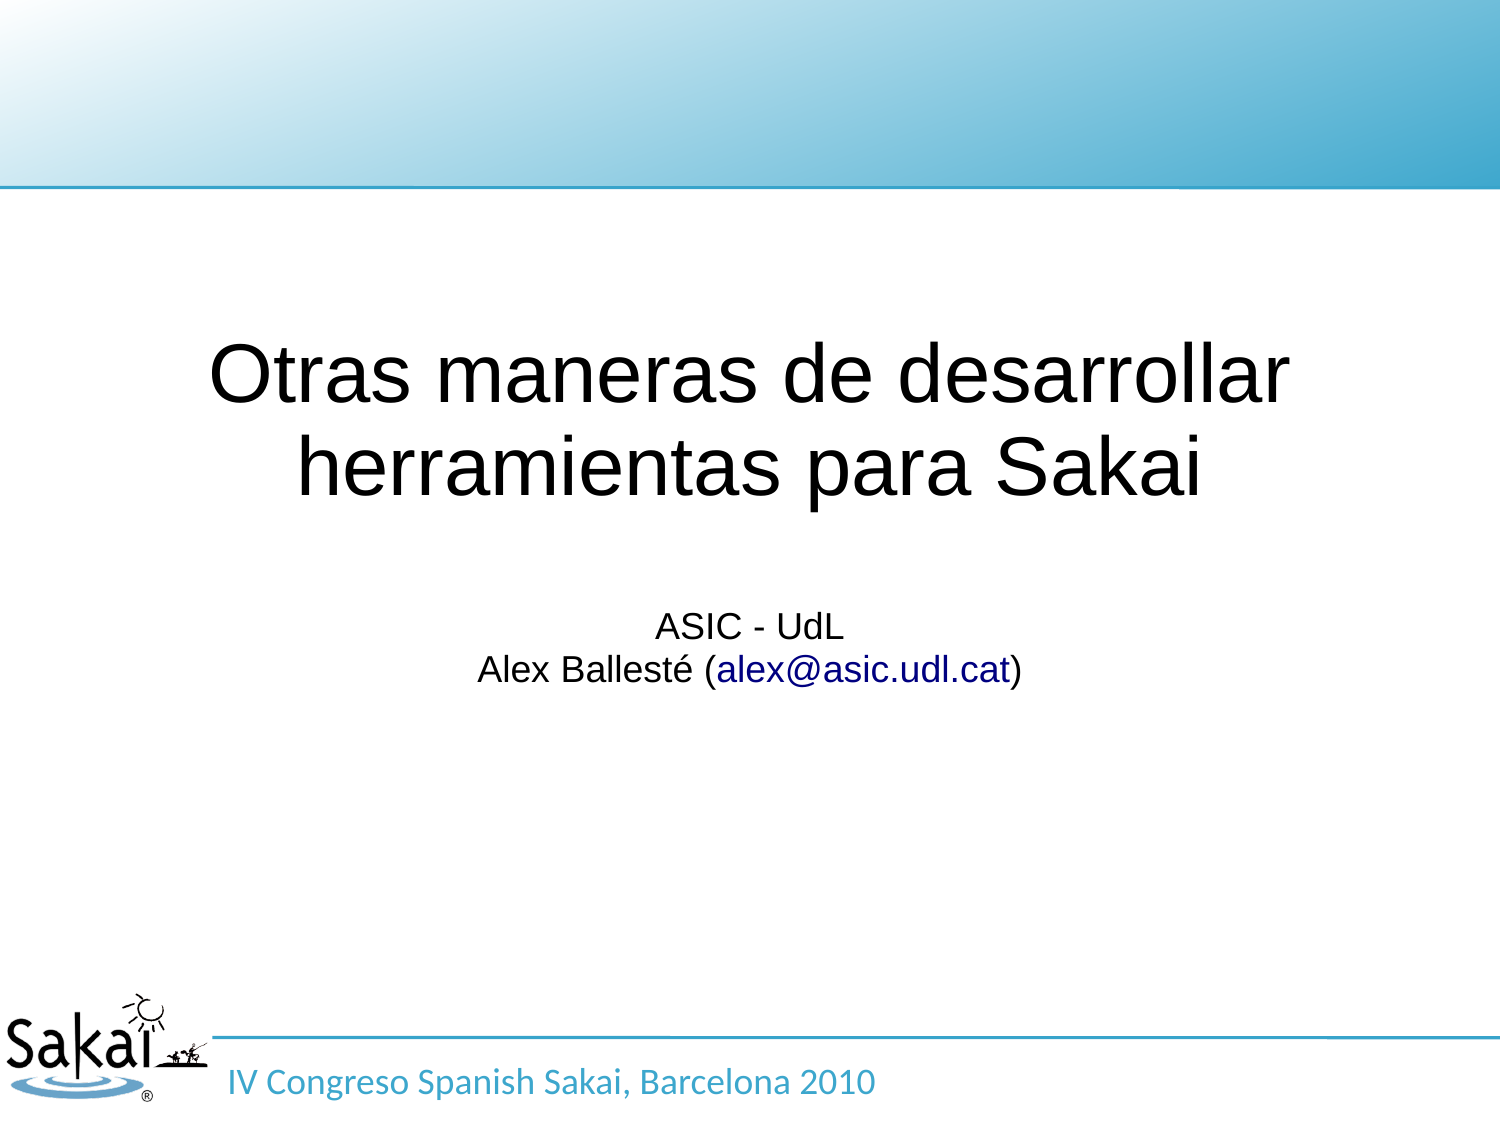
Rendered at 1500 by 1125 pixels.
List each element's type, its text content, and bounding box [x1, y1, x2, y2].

text_box Otras maneras de desarrollar herramientas para Sakai ASIC - UdL Alex Ballesté (alex@asic.udl.cat) [24, 24, 1475, 1025]
picture [0, 955, 213, 1125]
